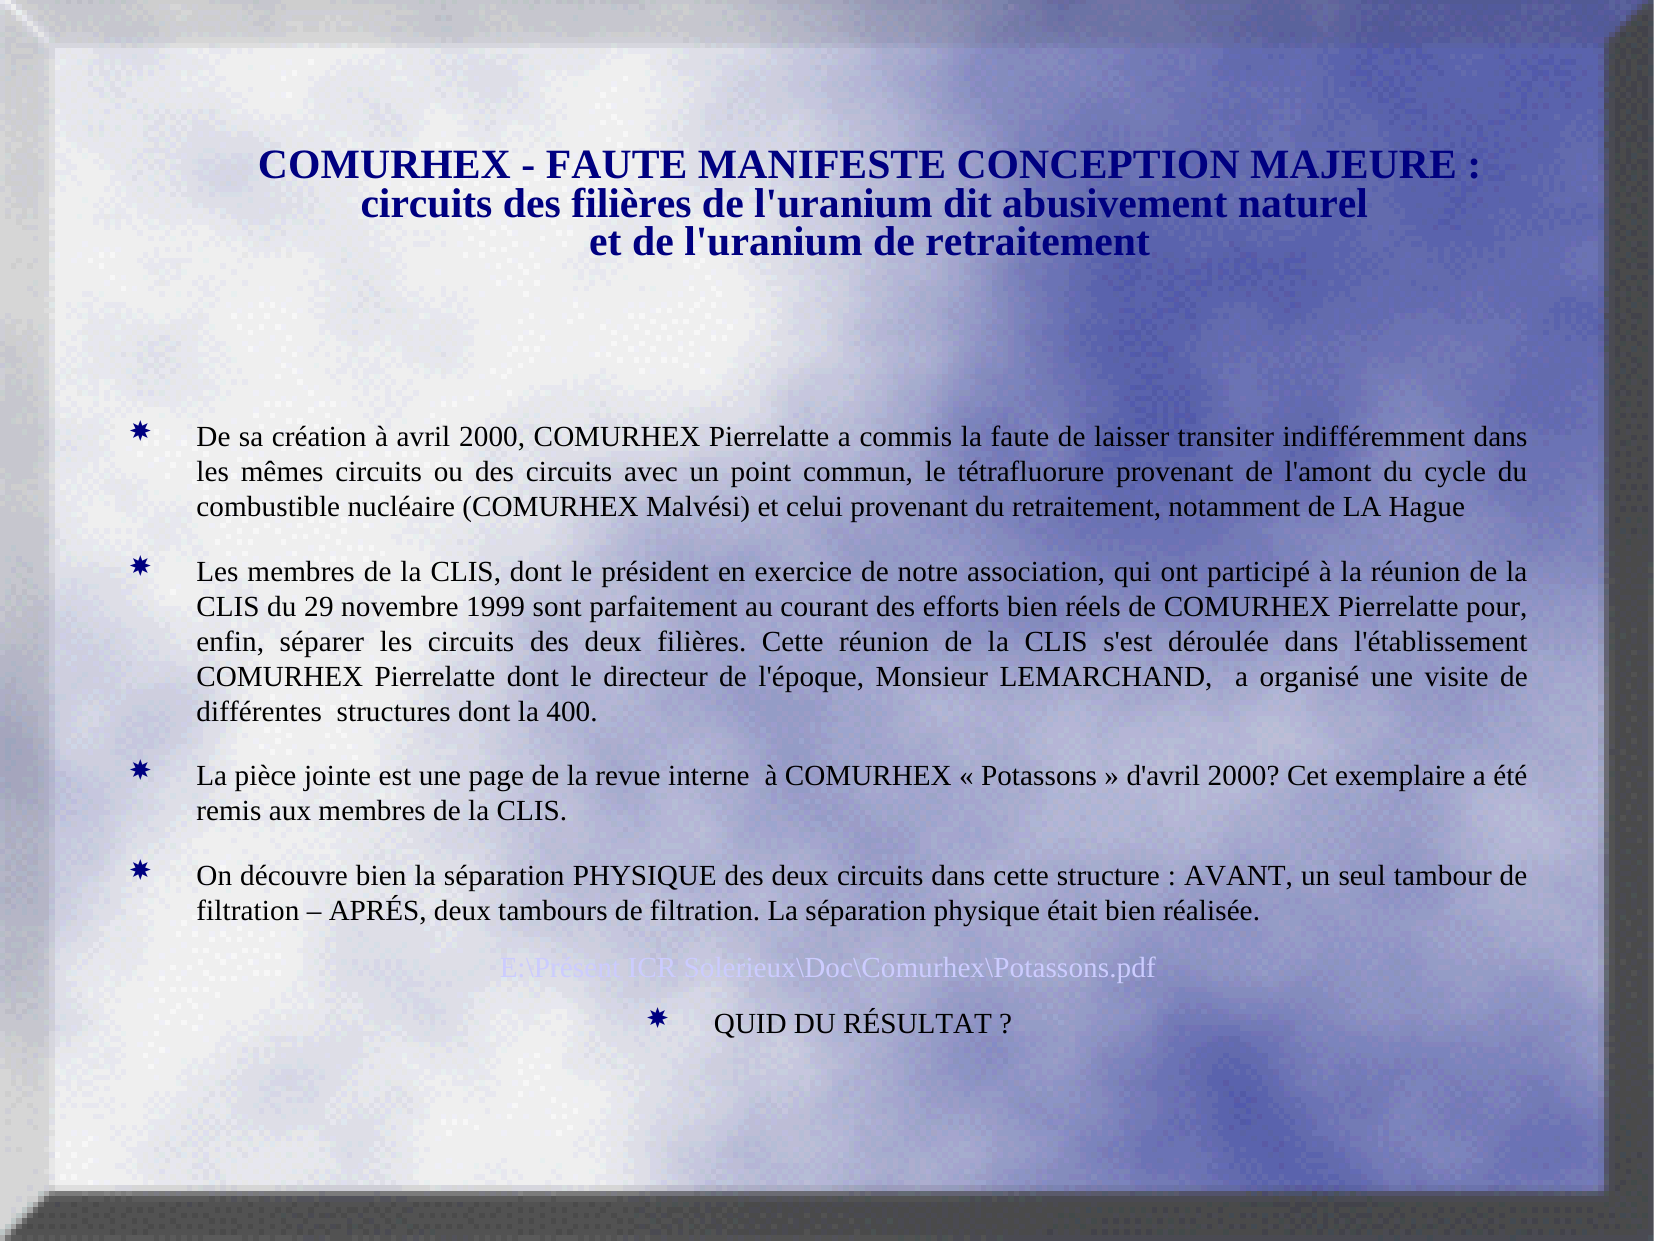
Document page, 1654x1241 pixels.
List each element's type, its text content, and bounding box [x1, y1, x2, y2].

title COMURHEX - FAUTE MANIFESTE CONCEPTION MAJEURE : circuits des filières de l'uranium dit abusivement naturel et de l'uranium de retraitement [201, 106, 1539, 306]
picture [0, 0, 1654, 1241]
list De sa création à avril 2000, COMURHEX Pierrelatte a commis la faute de laisser transiter indifféremment dans les mêmes circuits ou des circuits avec un point commun, le tétrafluorure provenant de l'amont du cycle du combustible nucléaire (COMURHEX Malvési) et celui provenant du retraitement, notamment de LA Hague Les membres de la CLIS, dont le président en exercice de notre association, qui ont participé à la réunion de la CLIS du 29 novembre 1999 sont parfaitement au courant des efforts bien réels de COMURHEX Pierrelatte pour, enfin, séparer les circuits des deux filières. Cette réunion de la CLIS s'est déroulée dans l'établissement COMURHEX Pierrelatte dont le directeur de l'époque, Monsieur LEMARCHAND, a organisé une visite de différentes structures dont la 400. La pièce jointe est une page de la revue interne à COMURHEX « Potassons » d'avril 2000? Cet exemplaire a été remis aux membres de la CLIS. On découvre bien la séparation PHYSIQUE des deux circuits dans cette structure : AVANT, un seul tambour de filtration – APRÉS, deux tambours de filtration. La séparation physique était bien réalisée. E:\Présent ICR Solerieux\Doc\Comurhex\Potassons.pdf QUID DU RÉSULTAT ? [121, 417, 1530, 1104]
